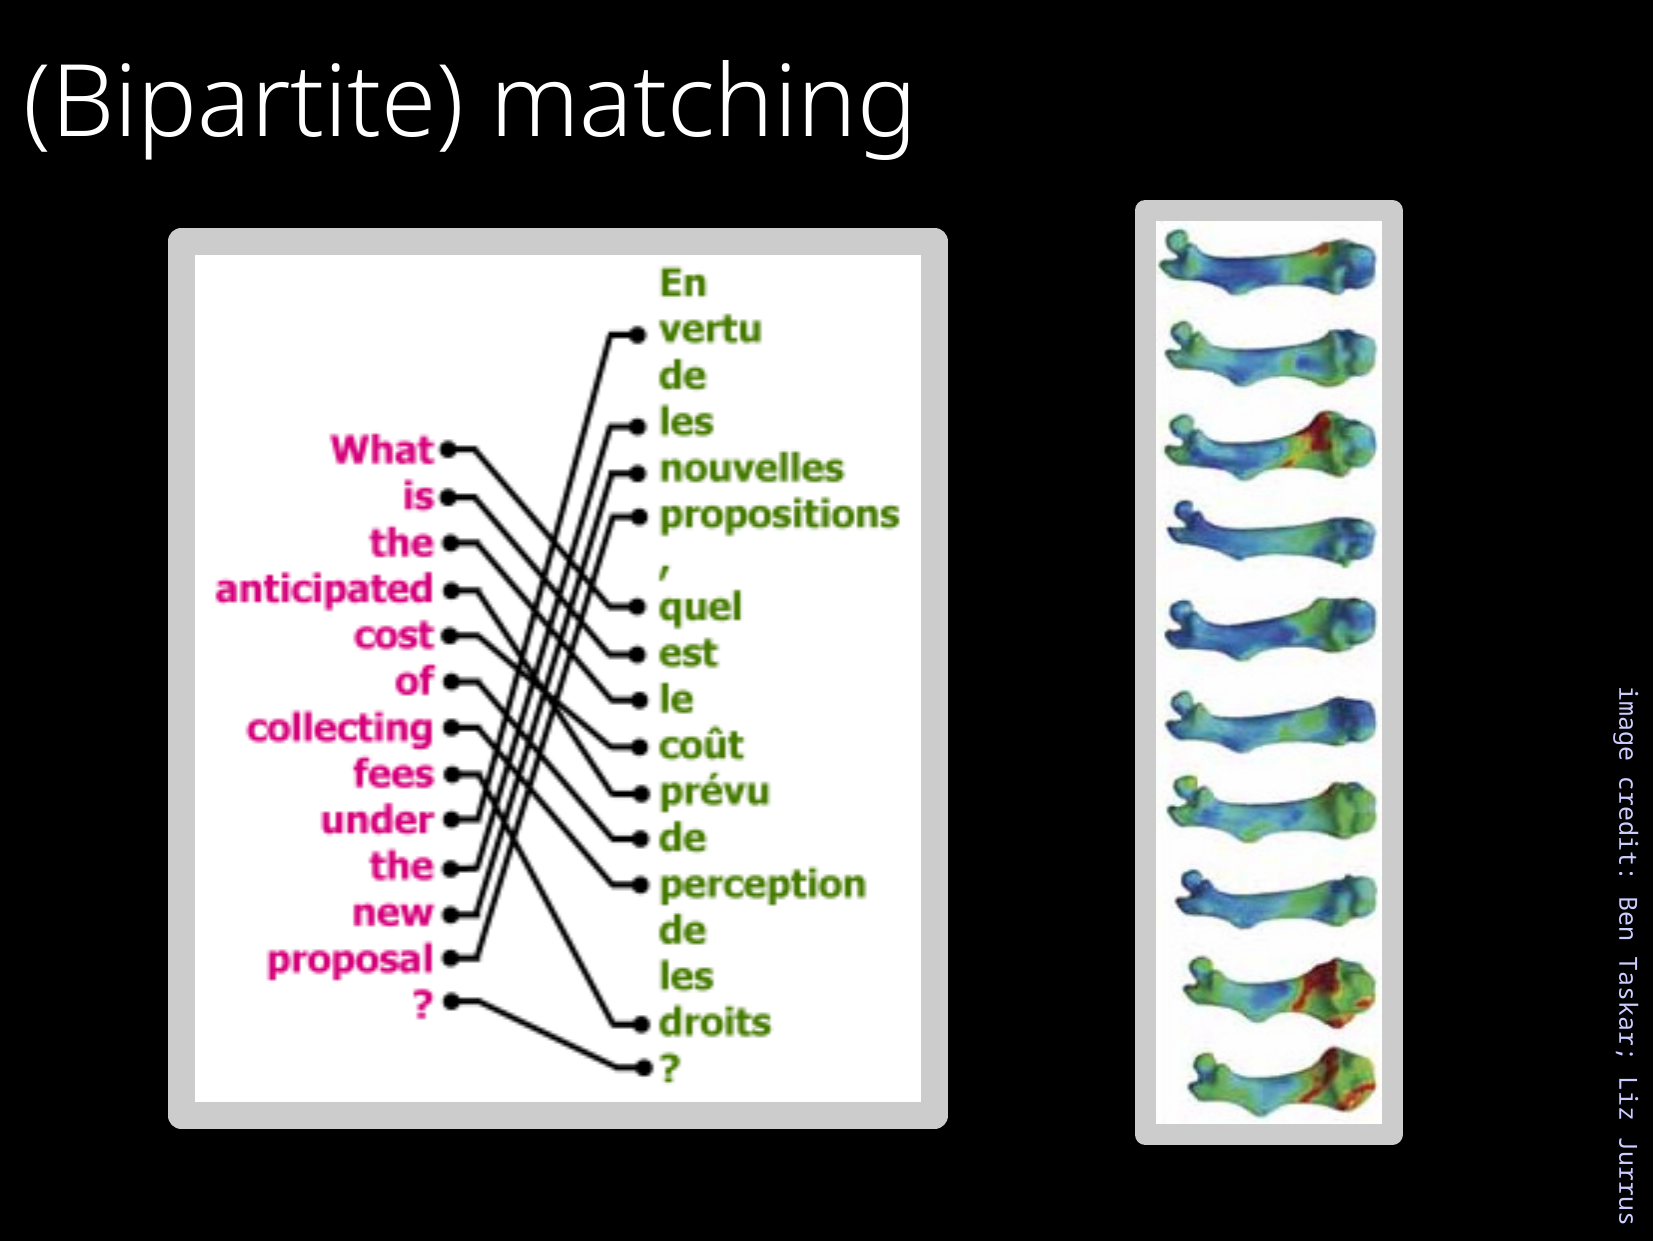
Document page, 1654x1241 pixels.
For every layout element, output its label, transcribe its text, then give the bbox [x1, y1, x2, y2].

title (Bipartite) matching [23, 25, 1630, 171]
picture [1155, 220, 1382, 1125]
picture [194, 254, 922, 1102]
text_box image credit: Ben Taskar; Liz Jurrus [1616, 686, 1647, 1227]
